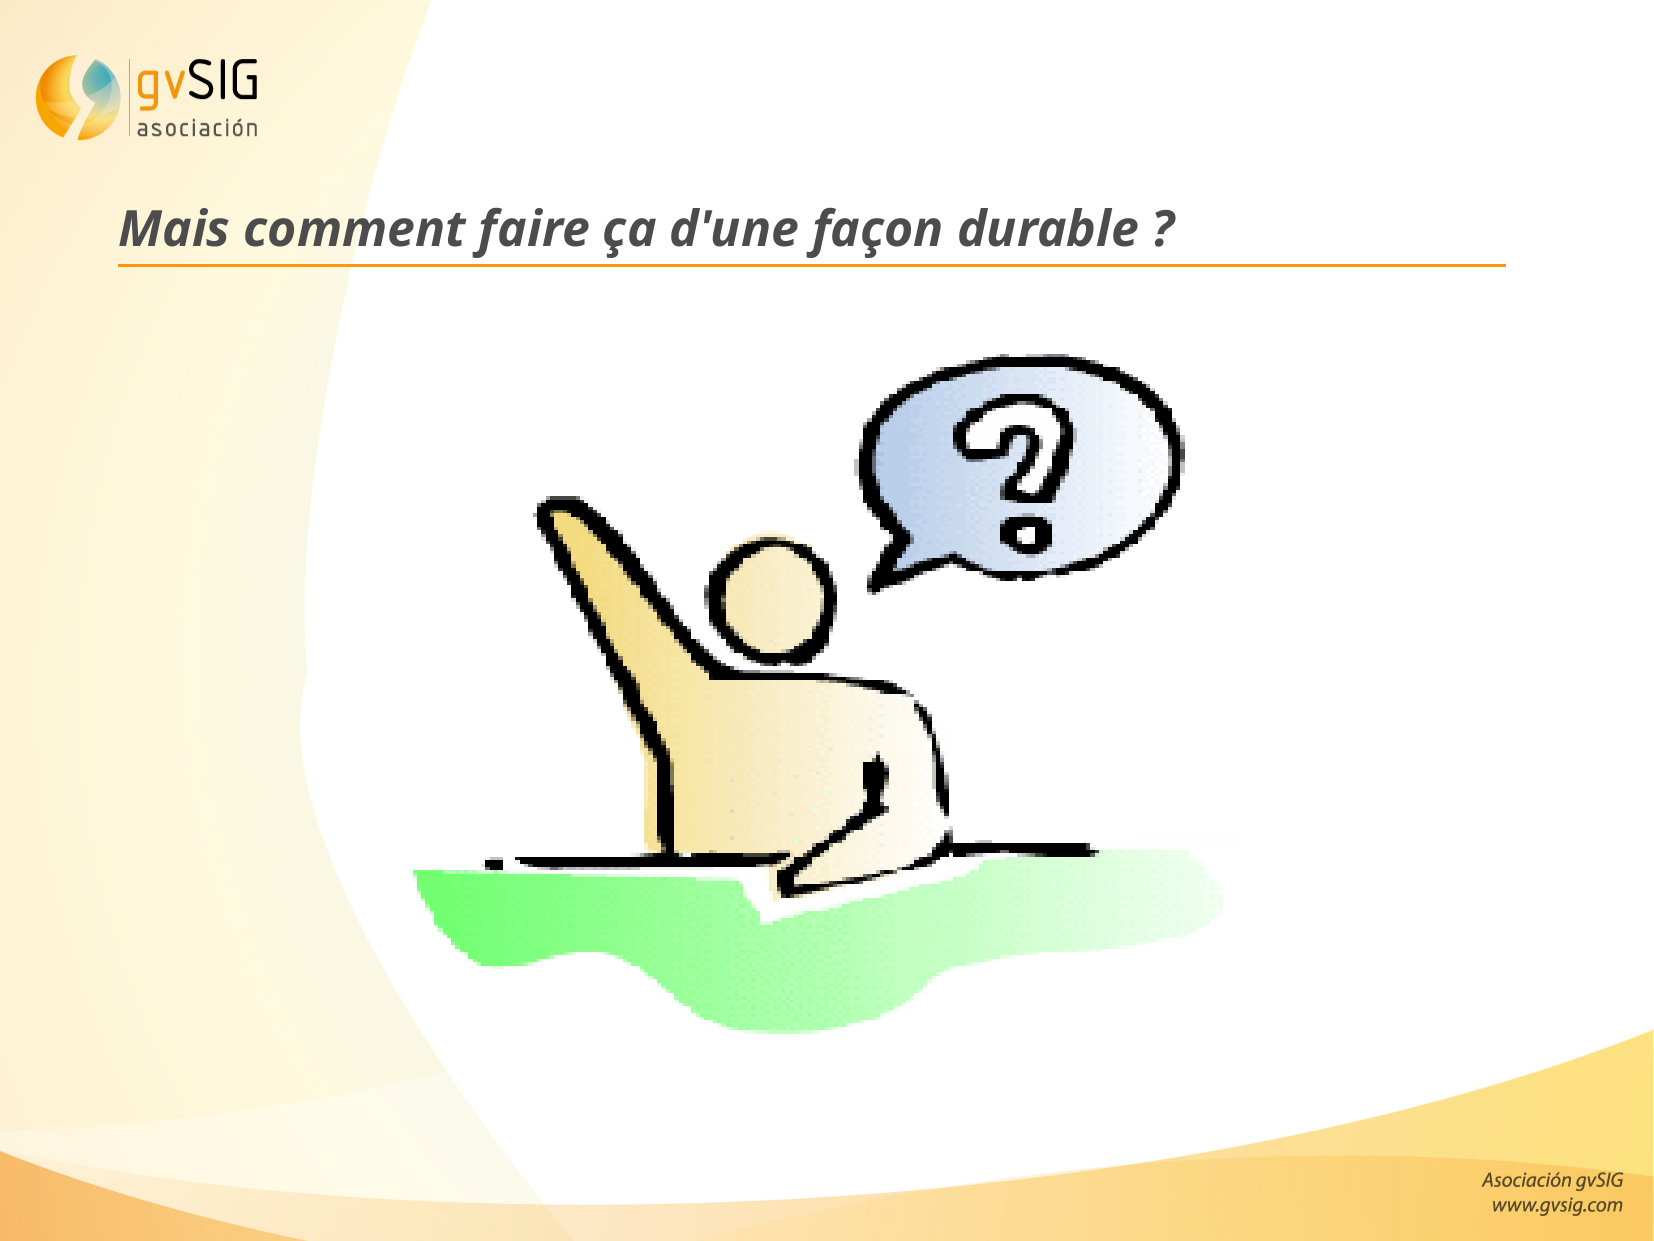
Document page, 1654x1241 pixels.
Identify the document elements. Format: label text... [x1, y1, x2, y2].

picture [0, 0, 1654, 1241]
title Mais comment faire ça d'une façon durable ? [118, 177, 1607, 276]
